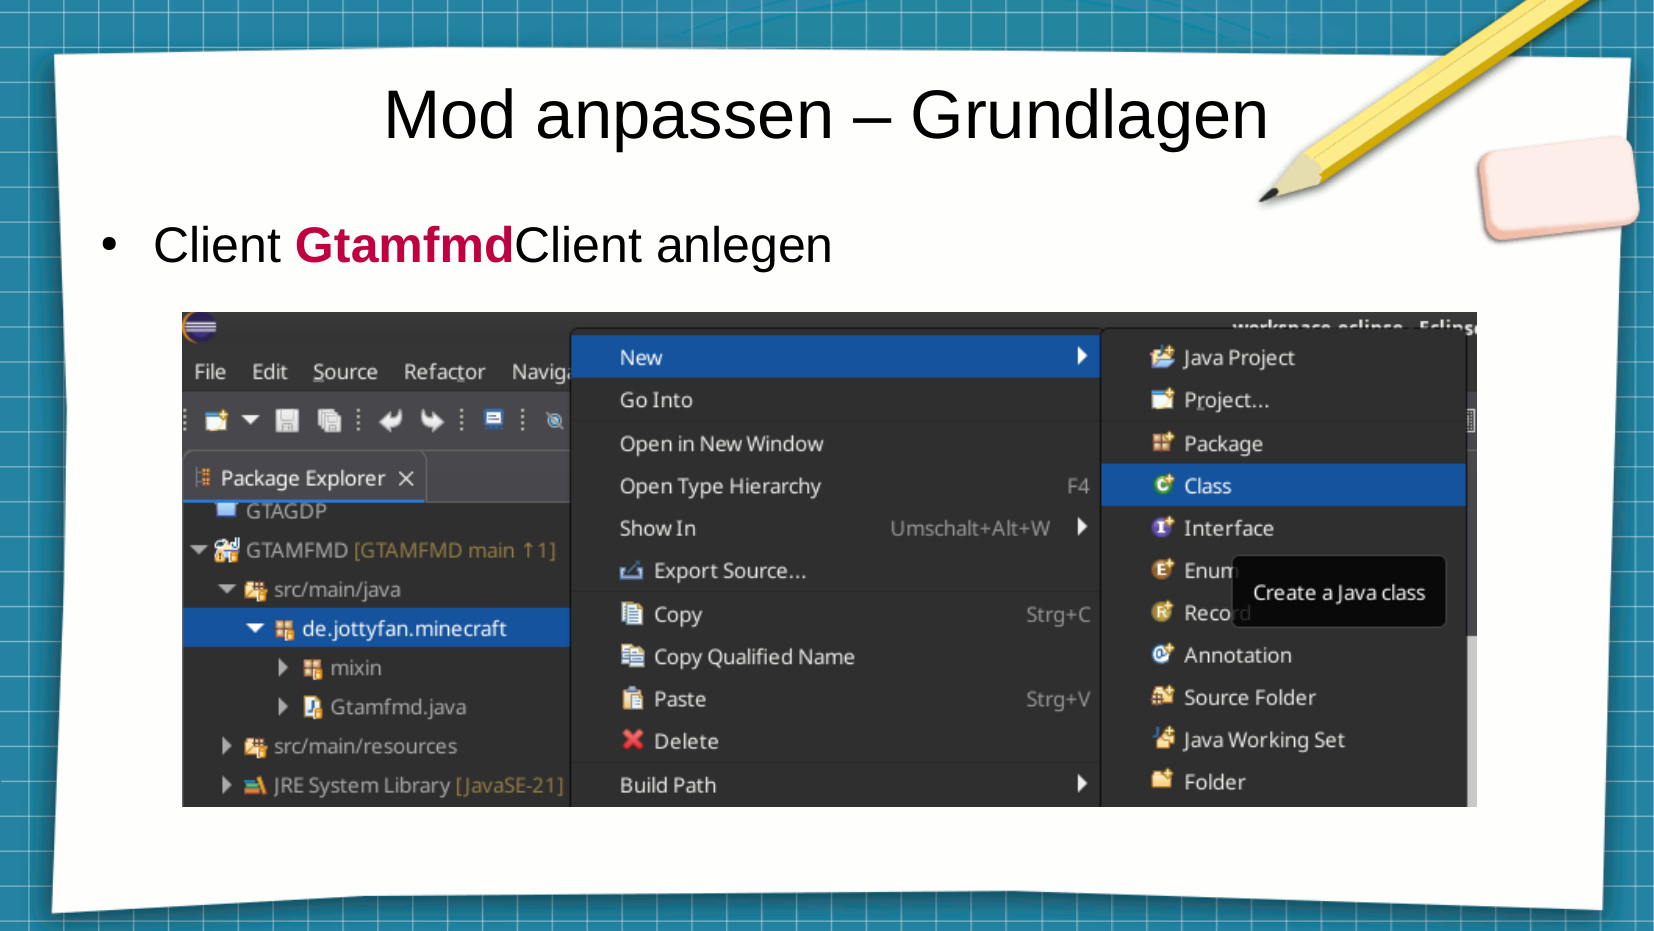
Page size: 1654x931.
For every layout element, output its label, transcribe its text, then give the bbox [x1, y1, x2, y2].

list Client GtamfmdClient anlegen [82, 217, 1536, 296]
title Mod anpassen – Grundlagen [82, 37, 1571, 193]
picture [0, 0, 1654, 931]
